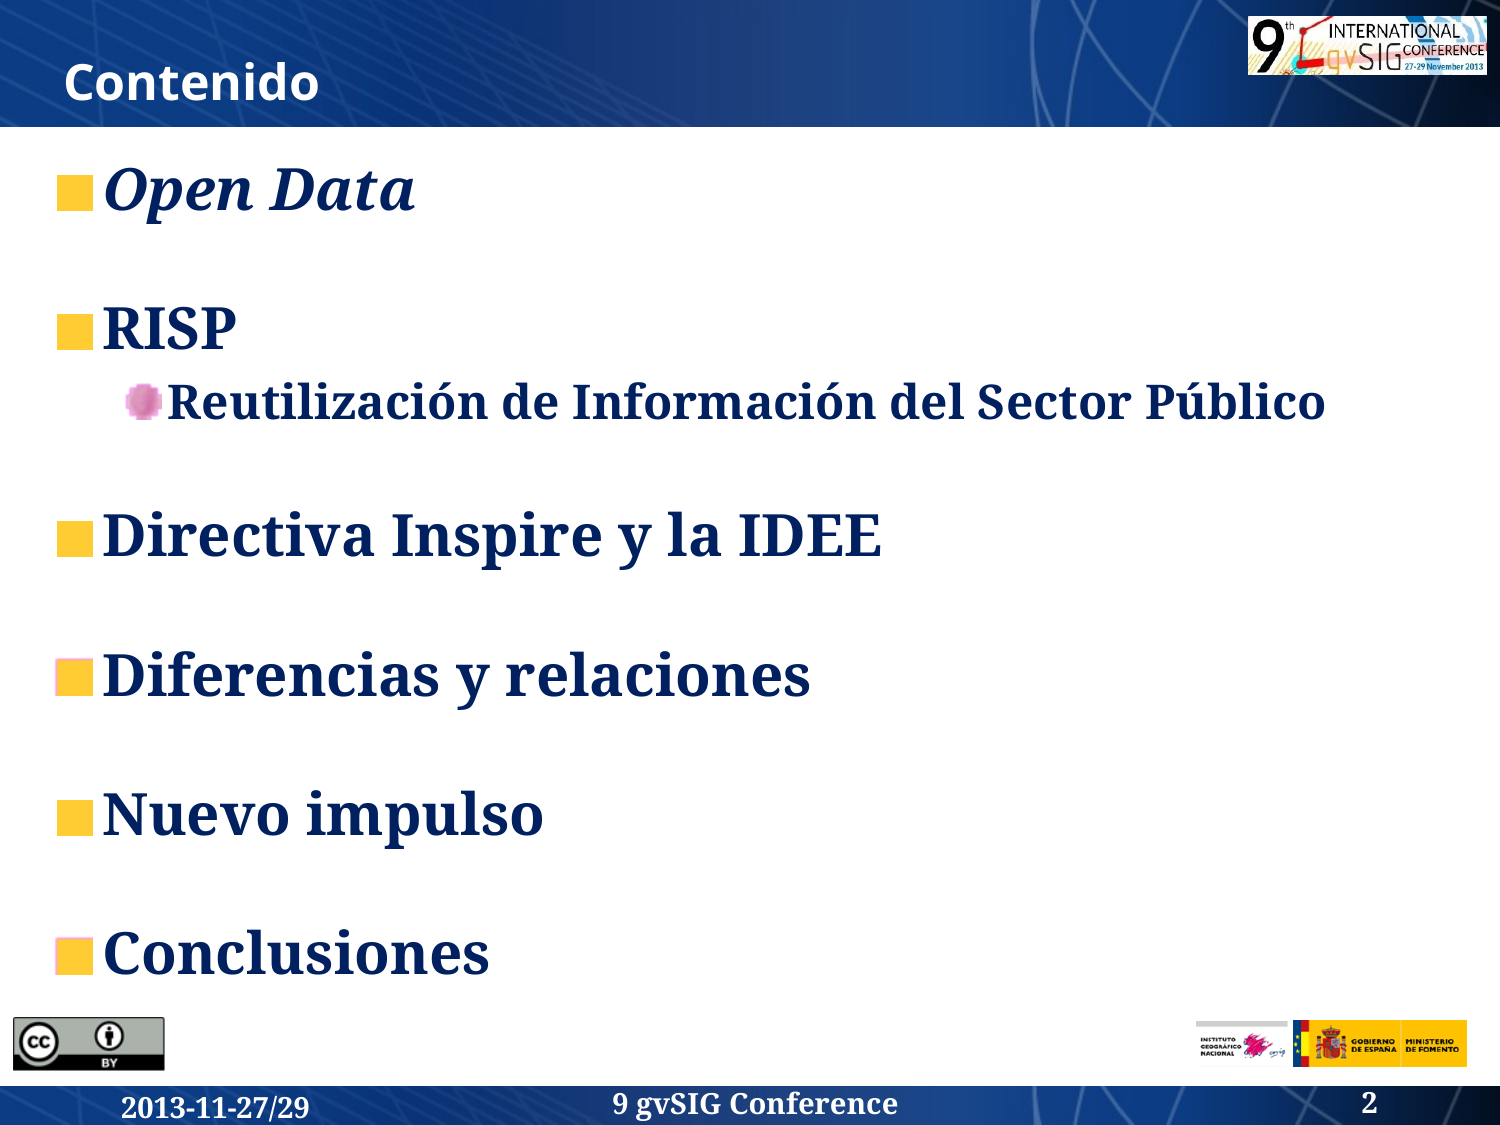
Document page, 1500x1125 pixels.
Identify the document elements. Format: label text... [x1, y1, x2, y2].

picture [1195, 1019, 1467, 1068]
picture [13, 1017, 166, 1072]
picture [0, 0, 1500, 127]
title Contenido [0, 43, 1275, 107]
picture [0, 1086, 1500, 1125]
list Open Data RISP Reutilización de Información del Sector Público Directiva Inspire y la IDEE Diferencias y relaciones Nuevo impulso Conclusiones [31, 144, 1500, 1004]
